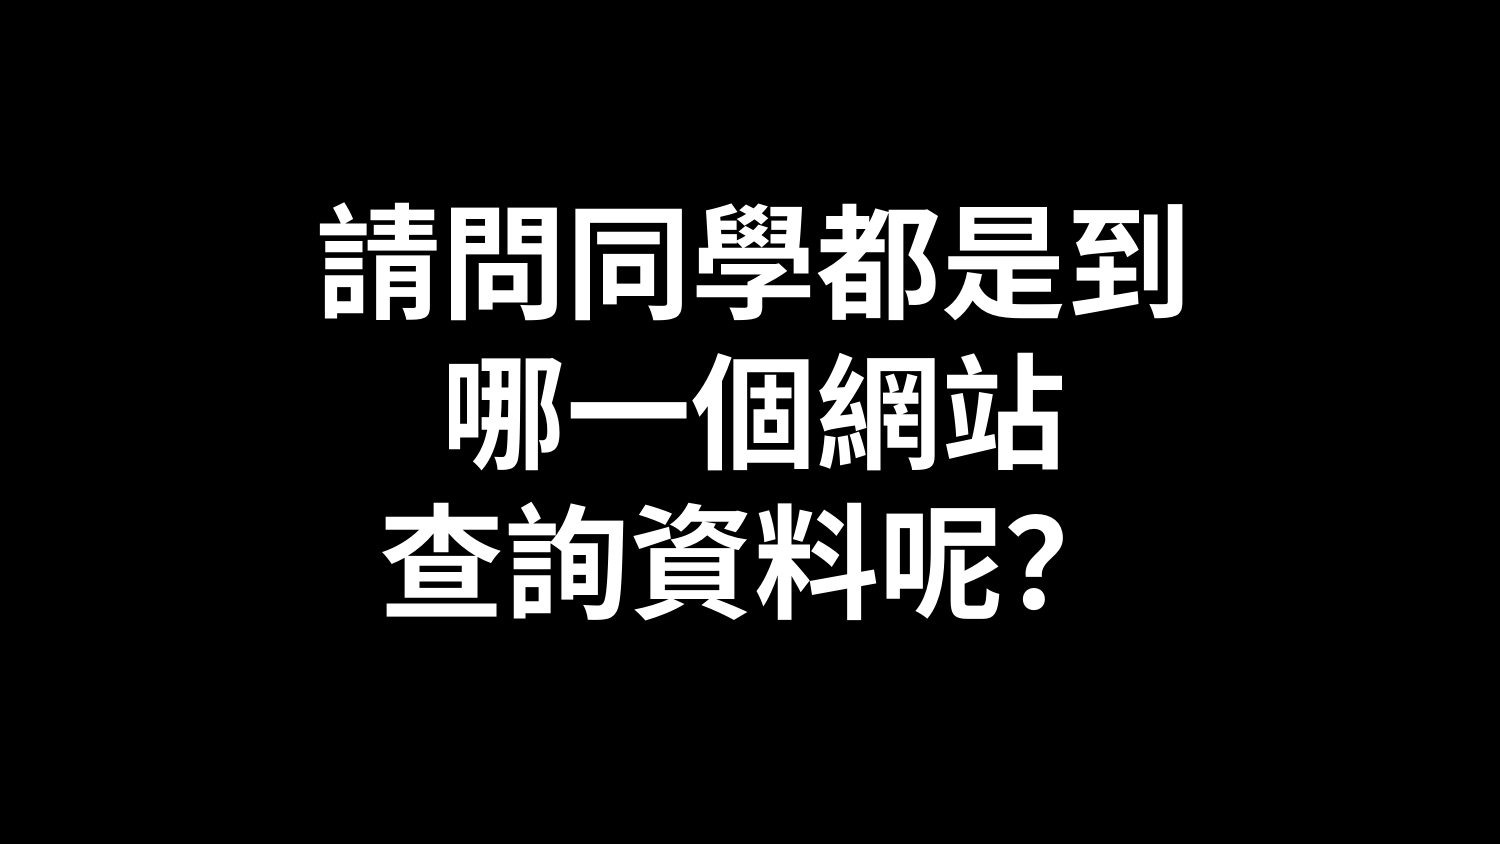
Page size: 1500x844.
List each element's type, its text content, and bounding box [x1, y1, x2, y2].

title 請問同學都是到 哪一個網站 查詢資料呢？ [80, 73, 1429, 745]
